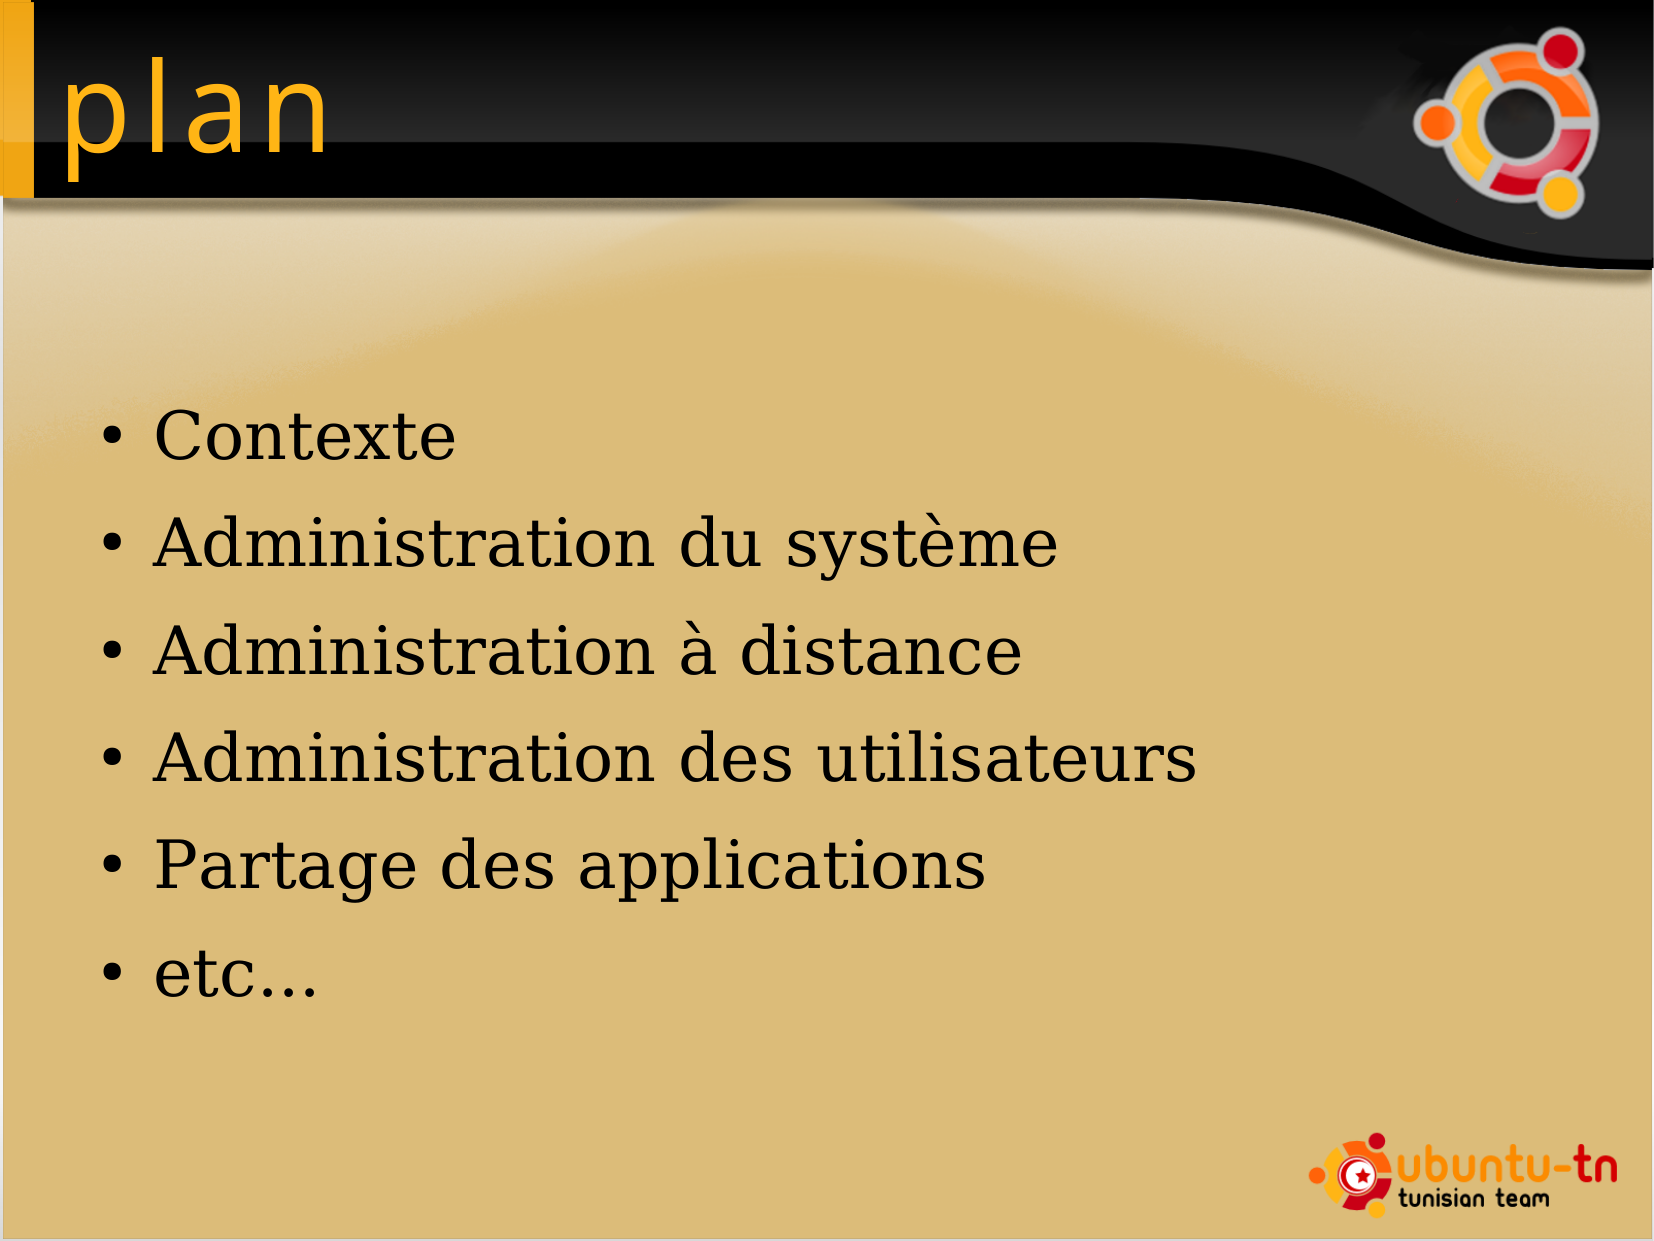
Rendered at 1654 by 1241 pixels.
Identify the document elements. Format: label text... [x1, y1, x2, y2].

picture [0, 0, 1654, 1241]
list Contexte Administration du système Administration à distance Administration des utilisateurs Partage des applications etc... [82, 290, 1571, 1094]
title plan [59, 29, 1388, 178]
